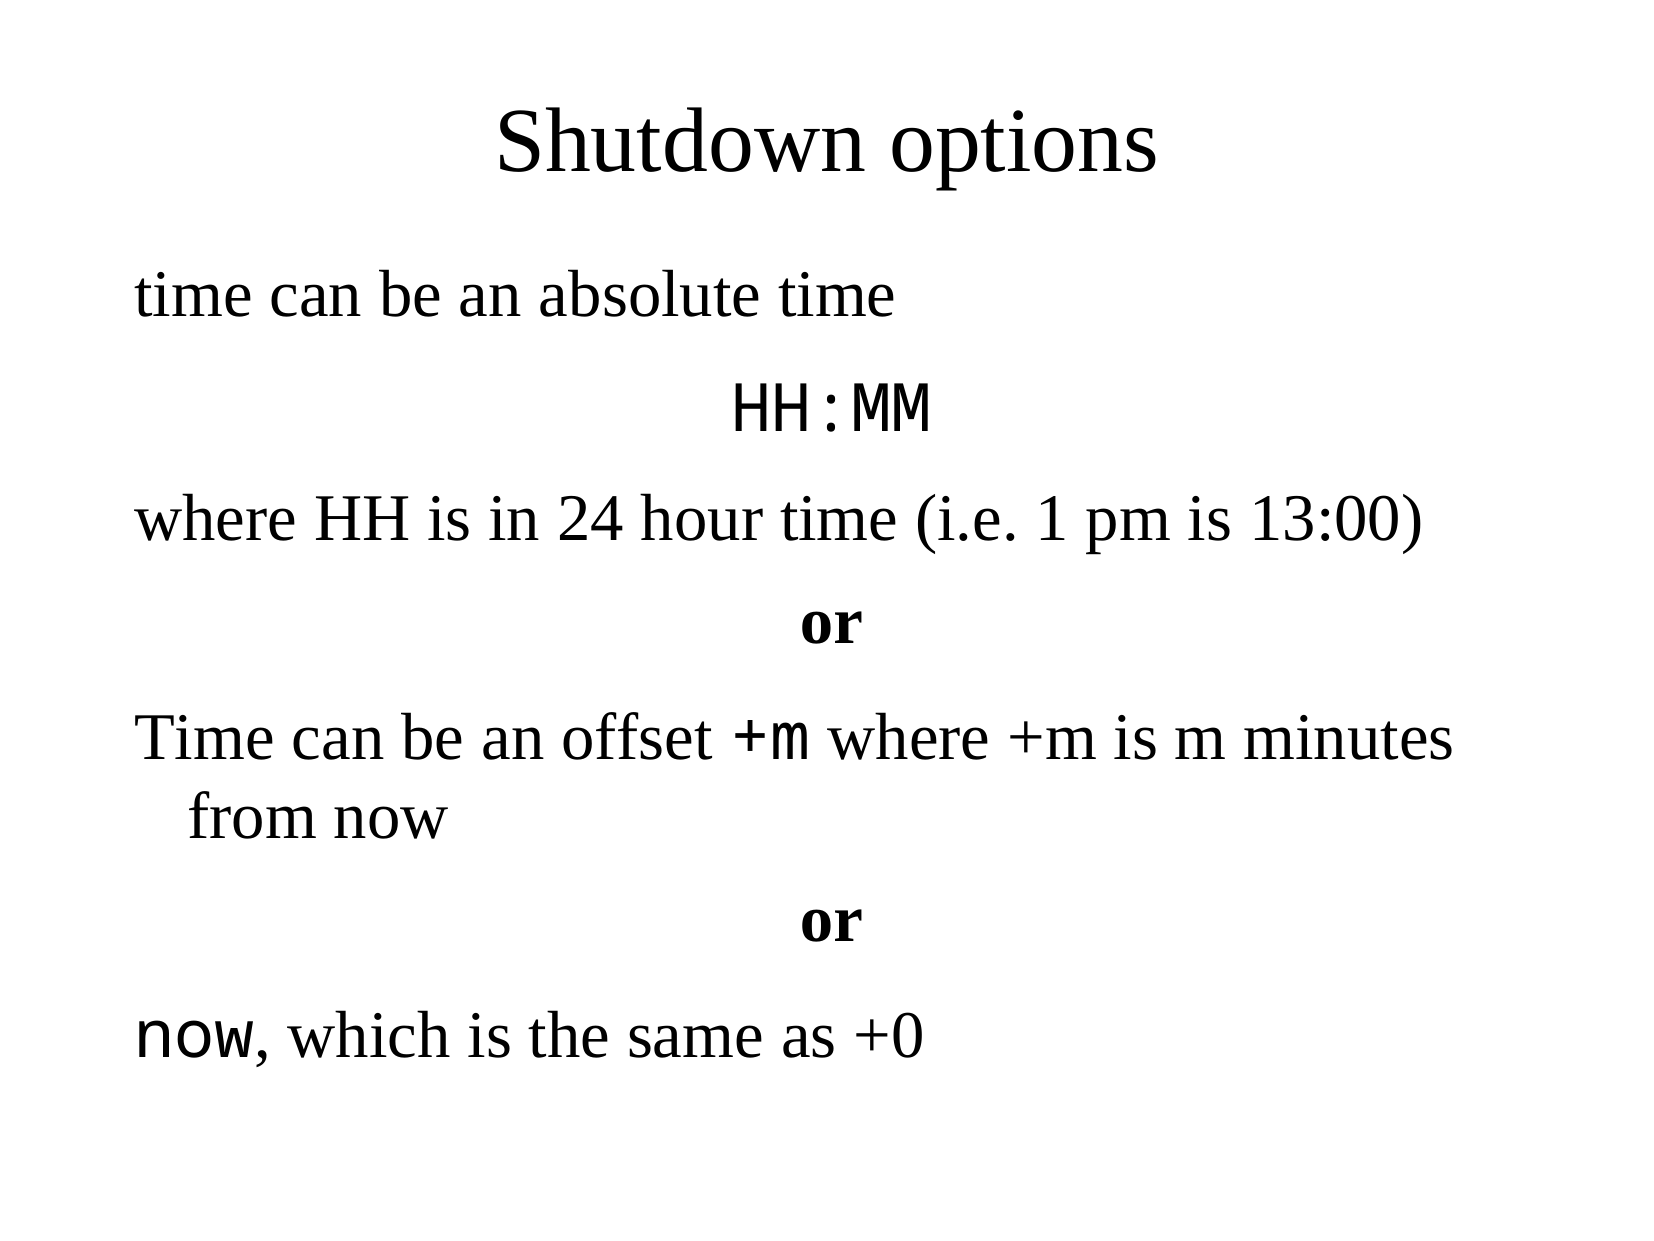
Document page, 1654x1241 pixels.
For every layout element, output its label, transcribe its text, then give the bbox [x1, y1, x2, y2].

title Shutdown options [121, 36, 1534, 245]
list time can be an absolute time HH:MM where HH is in 24 hour time (i.e. 1 pm is 13:00) or Time can be an offset +m where +m is m minutes from now or now, which is the same as +0 [116, 256, 1529, 1174]
